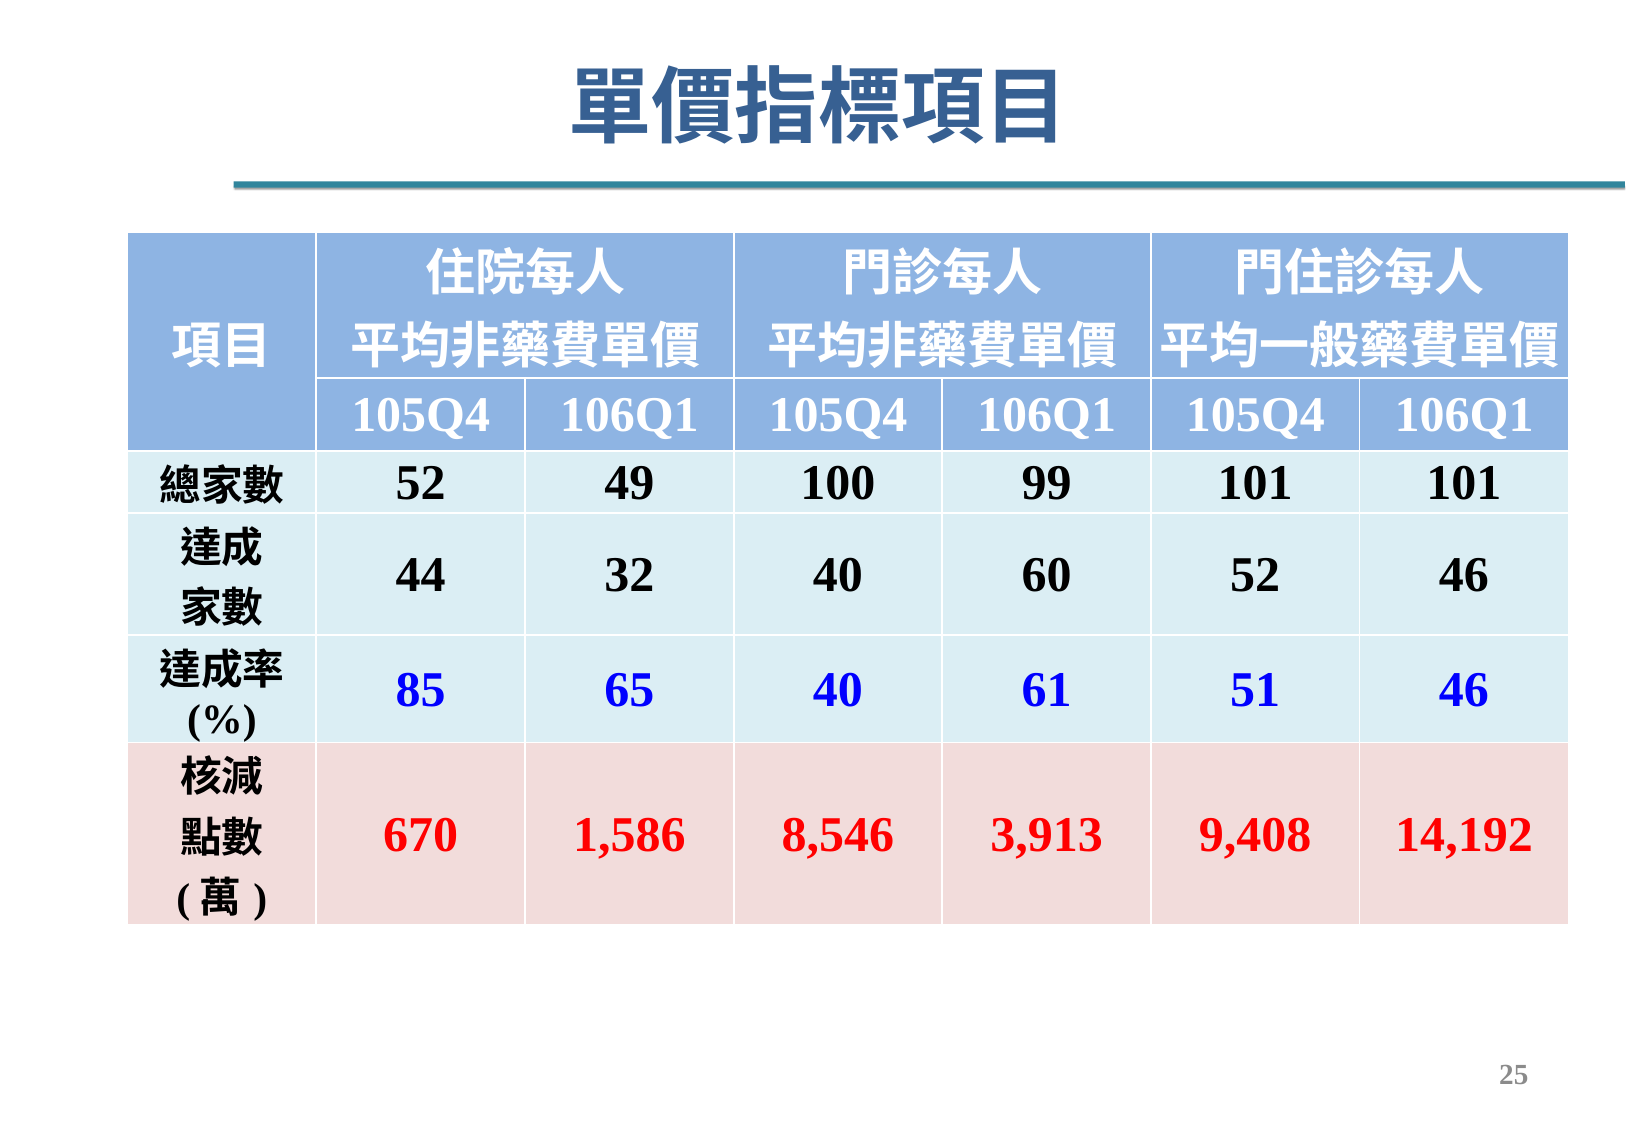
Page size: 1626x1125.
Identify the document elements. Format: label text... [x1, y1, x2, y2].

table_header 住院每人 平均非藥費單價 [317, 233, 733, 377]
table_cell 1,586 [526, 743, 733, 924]
table_cell 46 [1360, 514, 1568, 634]
table_cell 達成 家數 [128, 514, 315, 634]
table_cell 670 [317, 743, 524, 924]
table_cell 40 [735, 636, 941, 742]
table_cell 44 [317, 514, 524, 634]
table_cell 8,546 [735, 743, 941, 924]
table_cell 46 [1360, 636, 1568, 742]
table_cell 99 [943, 452, 1150, 512]
table_cell 105Q4 [1152, 379, 1359, 450]
table_cell 總家數 [128, 452, 315, 512]
table_cell 9,408 [1152, 743, 1359, 924]
table_cell 達成率 (%) [128, 636, 315, 742]
table_header 門住診每人 平均一般藥費單價 [1152, 233, 1568, 377]
table_cell 51 [1152, 636, 1359, 742]
title 單價指標項目 [80, 27, 1557, 179]
table_cell 65 [526, 636, 733, 742]
table_cell 49 [526, 452, 733, 512]
table_cell 61 [943, 636, 1150, 742]
table_cell 100 [735, 452, 941, 512]
table_cell 106Q1 [1360, 379, 1568, 450]
table_cell 52 [317, 452, 524, 512]
table_header 門診每人 平均非藥費單價 [735, 233, 1150, 377]
slide_number <編號> [1164, 1042, 1544, 1103]
table_cell 105Q4 [735, 379, 941, 450]
table_cell 106Q1 [943, 379, 1150, 450]
table_cell 52 [1152, 514, 1359, 634]
table_cell 85 [317, 636, 524, 742]
table_header 項目 [128, 233, 315, 450]
table_cell 101 [1360, 452, 1568, 512]
table_cell 核減 點數 (萬) [128, 743, 315, 924]
table_cell 106Q1 [526, 379, 733, 450]
table_cell 3,913 [943, 743, 1150, 924]
table_cell 60 [943, 514, 1150, 634]
table_cell 105Q4 [317, 379, 524, 450]
table_cell 40 [735, 514, 941, 634]
table_cell 101 [1152, 452, 1359, 512]
table_cell 32 [526, 514, 733, 634]
table_cell 14,192 [1360, 743, 1568, 924]
